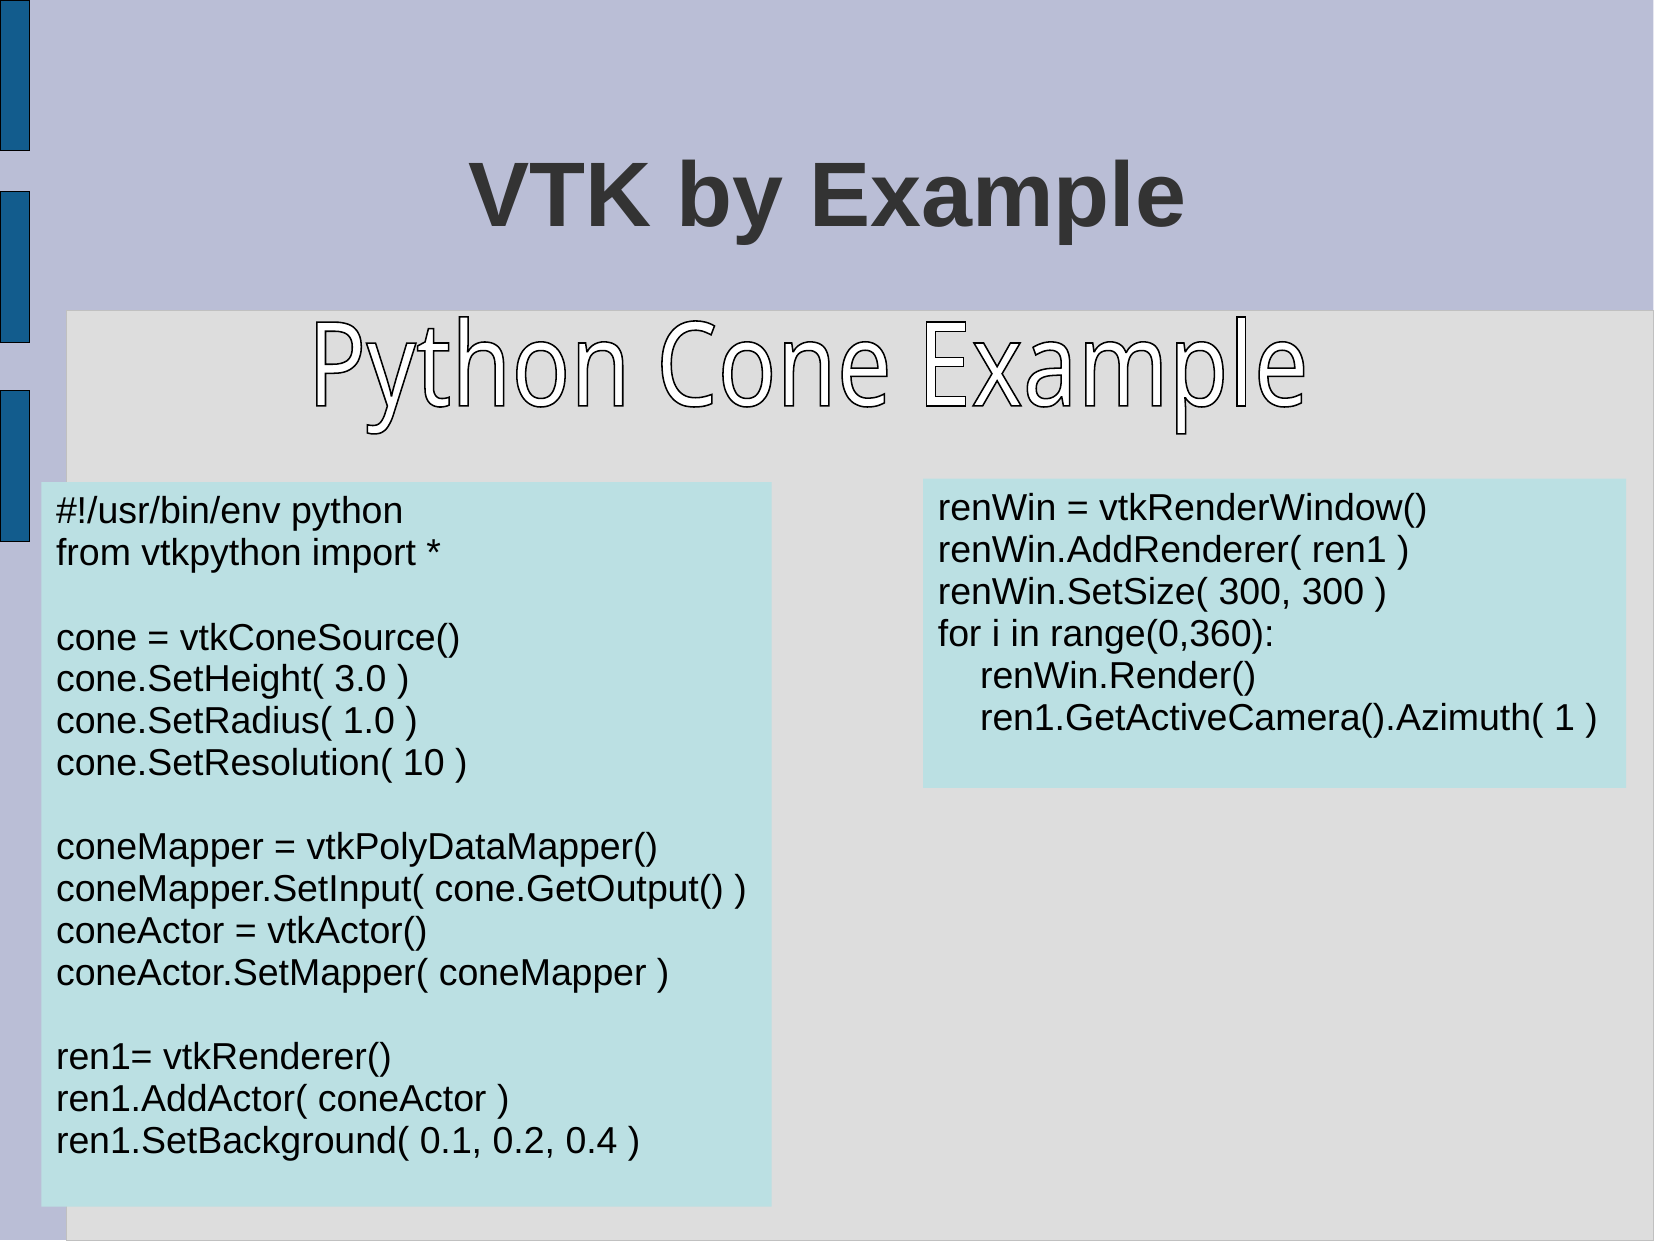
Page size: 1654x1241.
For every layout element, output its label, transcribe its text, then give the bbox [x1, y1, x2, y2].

text_box #!/usr/bin/env python from vtkpython import * cone = vtkConeSource() cone.SetHeight( 3.0 ) cone.SetRadius( 1.0 ) cone.SetResolution( 10 ) coneMapper = vtkPolyDataMapper() coneMapper.SetInput( cone.GetOutput() ) coneActor = vtkActor() coneActor.SetMapper( coneMapper ) ren1= vtkRenderer() ren1.AddActor( coneActor ) ren1.SetBackground( 0.1, 0.2, 0.4 ) [41, 482, 772, 1207]
text_box Python Cone Example [316, 322, 362, 406]
text_box Python Cone Example [926, 322, 966, 406]
text_box Python Cone Example [784, 341, 829, 406]
title VTK by Example [121, 91, 1534, 299]
text_box Python Cone Example [578, 341, 623, 406]
text_box Python Cone Example [661, 320, 715, 408]
text_box renWin = vtkRenderWindow() renWin.AddRenderer( ren1 ) renWin.SetSize( 300, 300 ) for i in range(0,360): renWin.Render() ren1.GetActiveCamera().Azimuth( 1 ) [923, 478, 1627, 788]
text_box Python Cone Example [366, 343, 416, 434]
text_box Python Cone Example [842, 341, 887, 408]
text_box Python Cone Example [1176, 341, 1224, 434]
text_box Python Cone Example [516, 341, 566, 408]
text_box Python Cone Example [1236, 316, 1246, 406]
text_box Python Cone Example [722, 341, 772, 408]
text_box Python Cone Example [1085, 341, 1161, 406]
text_box Python Cone Example [973, 342, 1022, 406]
text_box Python Cone Example [1259, 341, 1304, 408]
text_box Python Cone Example [1027, 341, 1070, 408]
text_box Python Cone Example [417, 328, 450, 408]
text_box Python Cone Example [459, 316, 504, 406]
